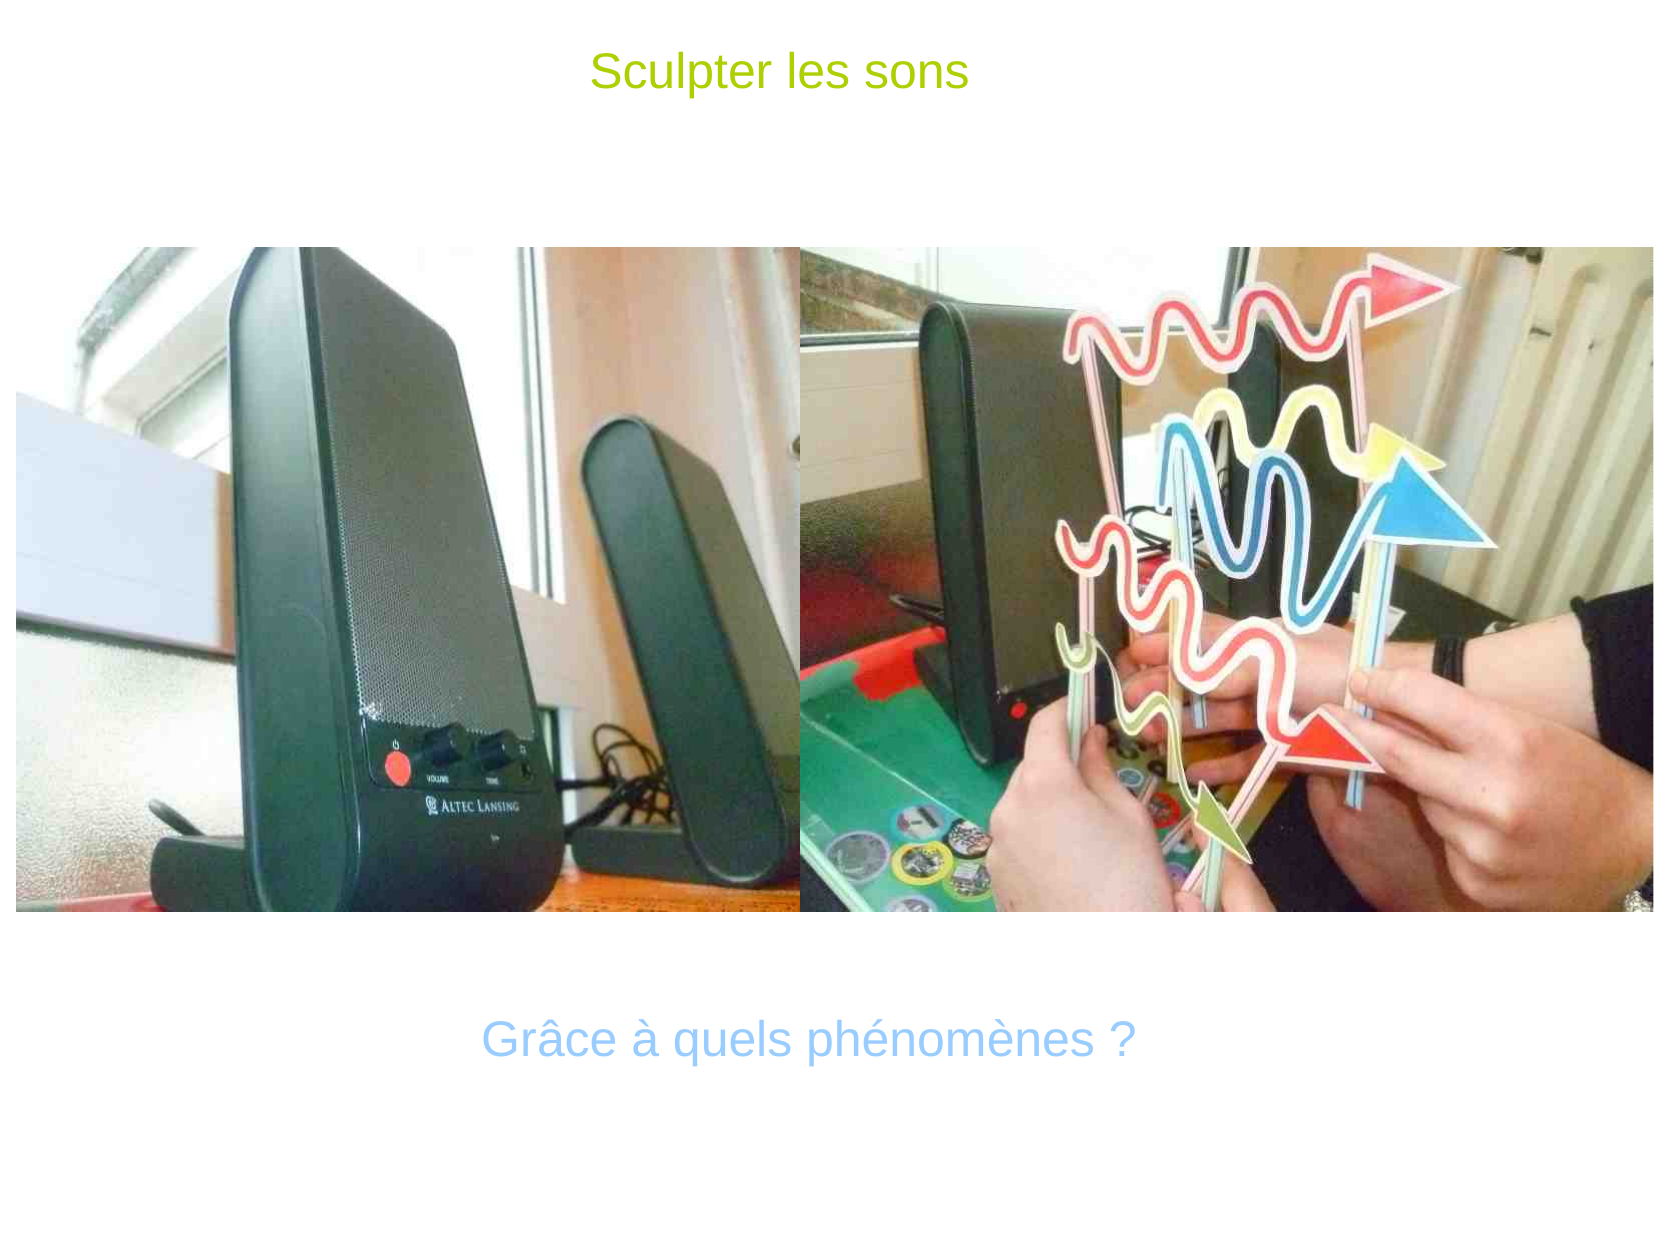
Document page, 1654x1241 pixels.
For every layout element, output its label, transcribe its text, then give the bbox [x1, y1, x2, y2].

text_box Grâce à quels phénomènes ? [271, 1003, 1347, 1076]
picture [16, 247, 1654, 912]
text_box Sculpter les sons [248, 35, 1312, 126]
